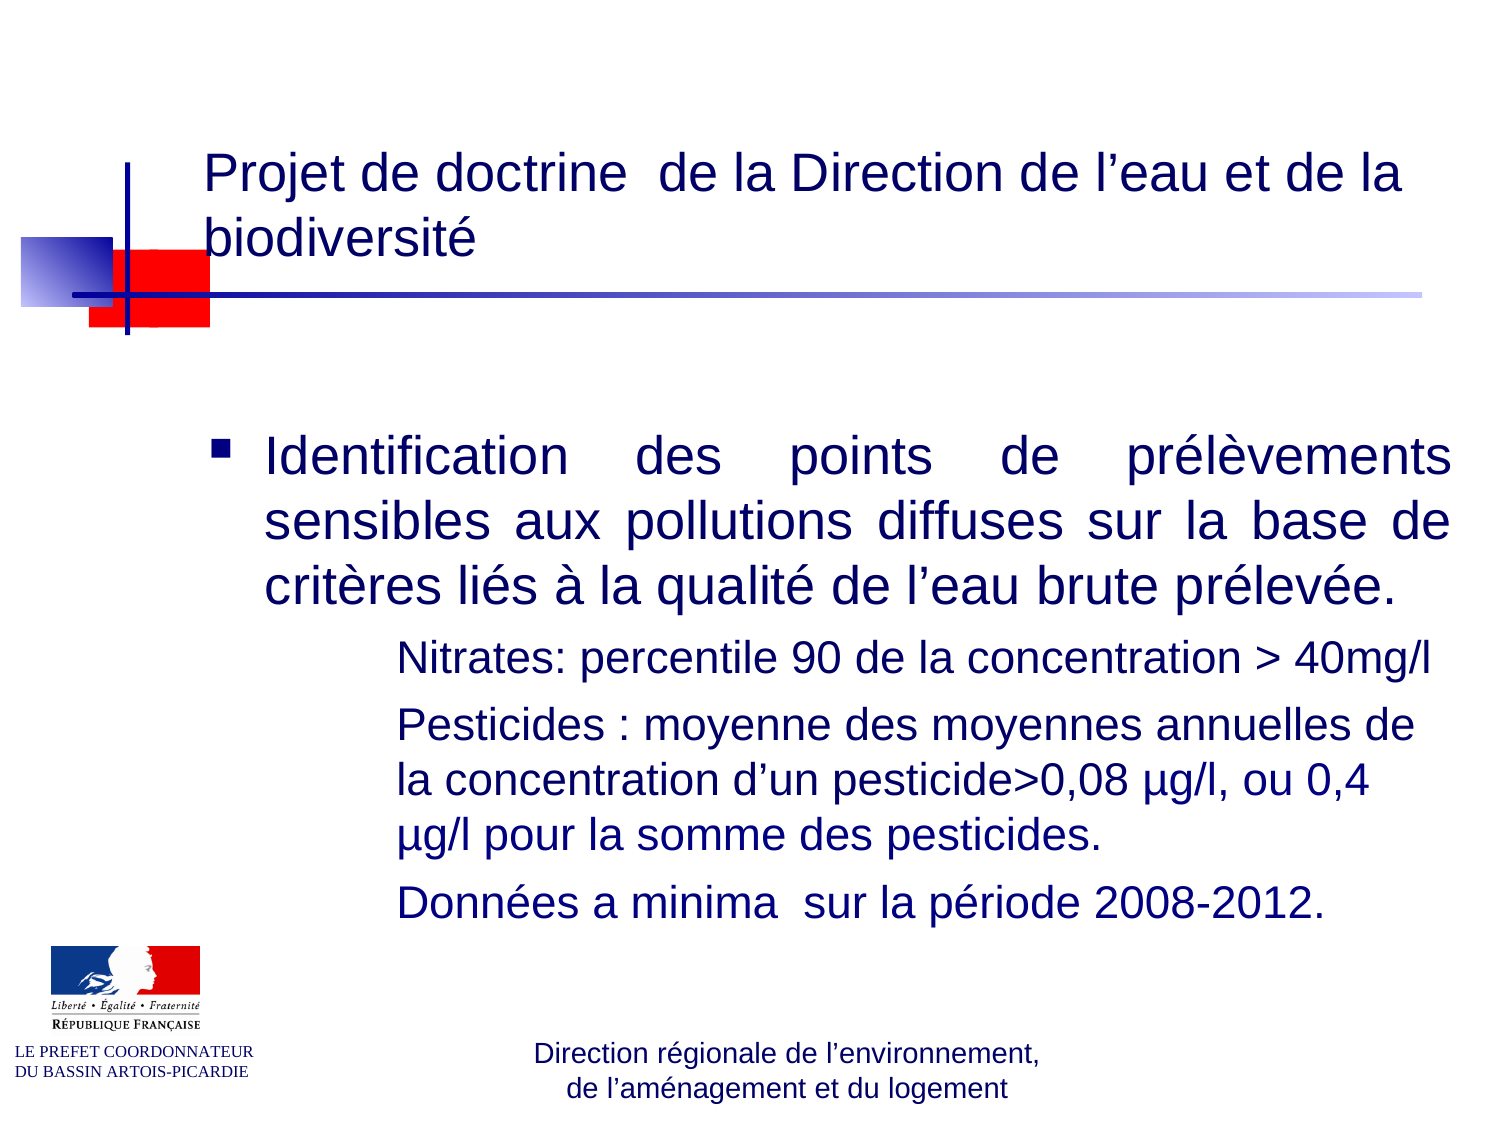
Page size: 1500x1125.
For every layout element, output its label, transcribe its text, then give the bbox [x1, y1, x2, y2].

picture [51, 946, 193, 1036]
list Identification des points de prélèvements sensibles aux pollutions diffuses sur la base de critères liés à la qualité de l’eau brute prélevée. Nitrates: percentile 90 de la concentration > 40mg/l Pesticides : moyenne des moyennes annuelles de la concentration d’un pesticide>0,08 µg/l, ou 0,4 µg/l pour la somme des pesticides. Données a minima sur la période 2008-2012. [193, 331, 1469, 1125]
title Projet de doctrine de la Direction de l’eau et de la biodiversité [188, 100, 1468, 304]
